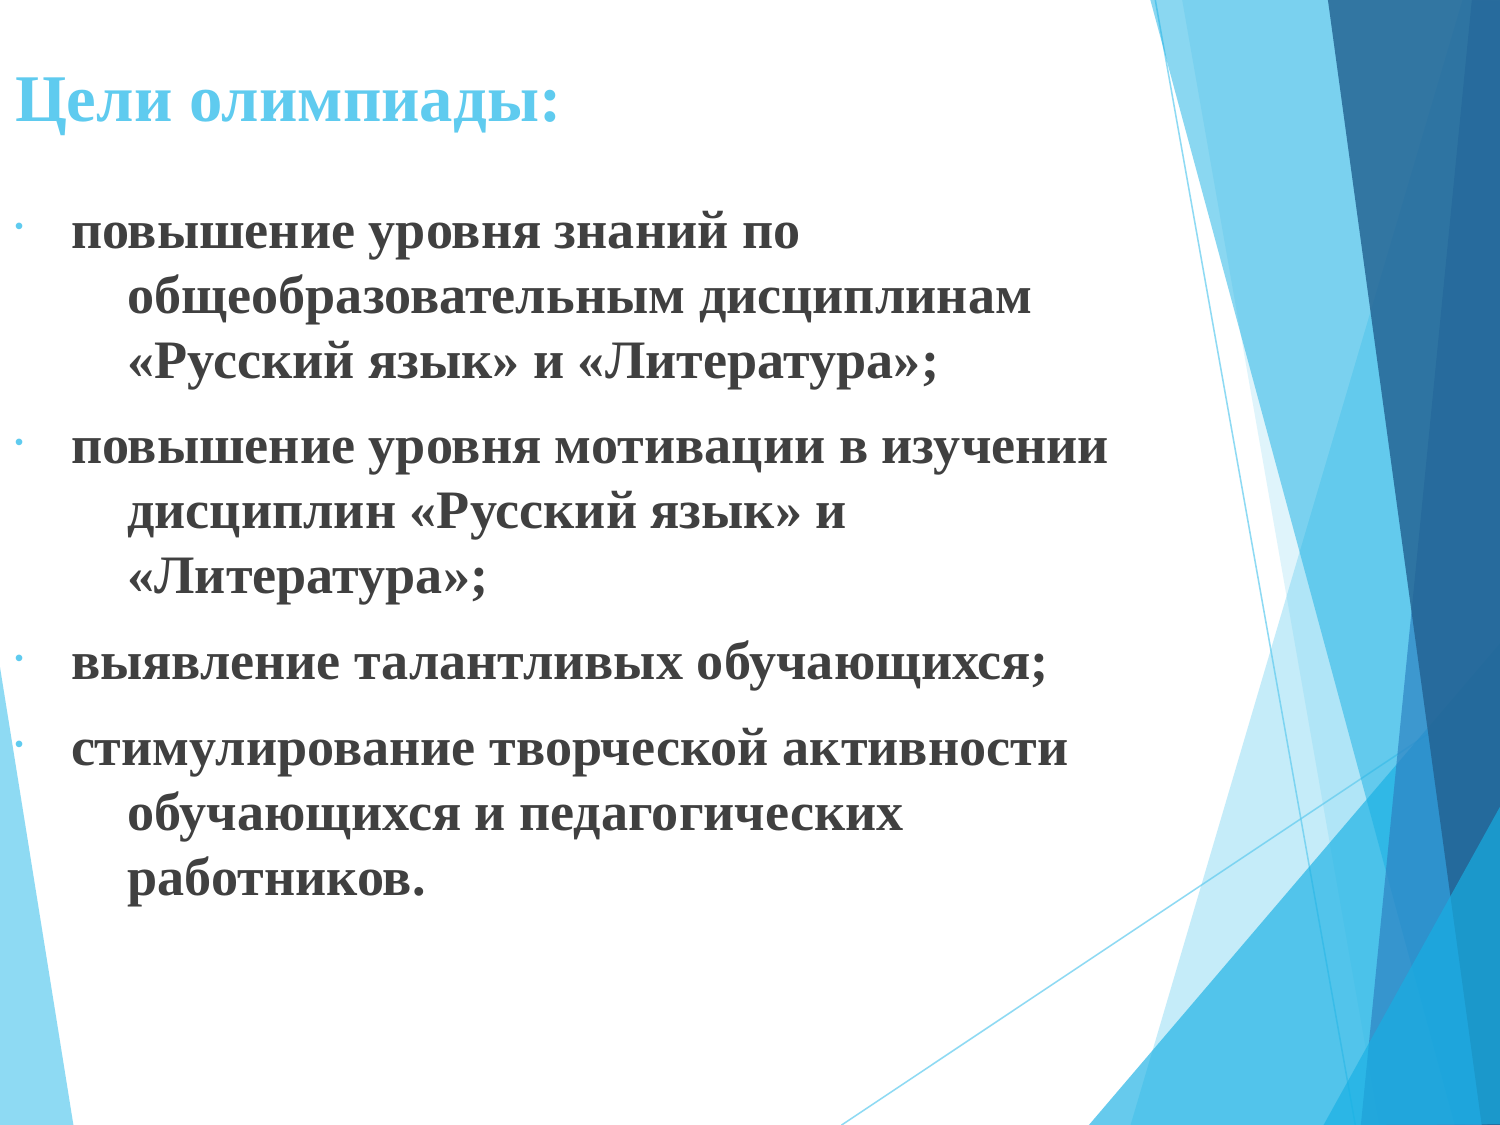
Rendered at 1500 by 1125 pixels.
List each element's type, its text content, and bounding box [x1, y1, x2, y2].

title Цели олимпиады: [0, 54, 1276, 256]
subtitle повышение уровня знаний по общеобразовательным дисциплинам «Русский язык» и «Литература»; повышение уровня мотивации в изучении дисциплин «Русский язык» и «Литература»; выявление талантливых обучающихся; стимулирование творческой активности обучающихся и педагогических работников. [0, 186, 1198, 945]
